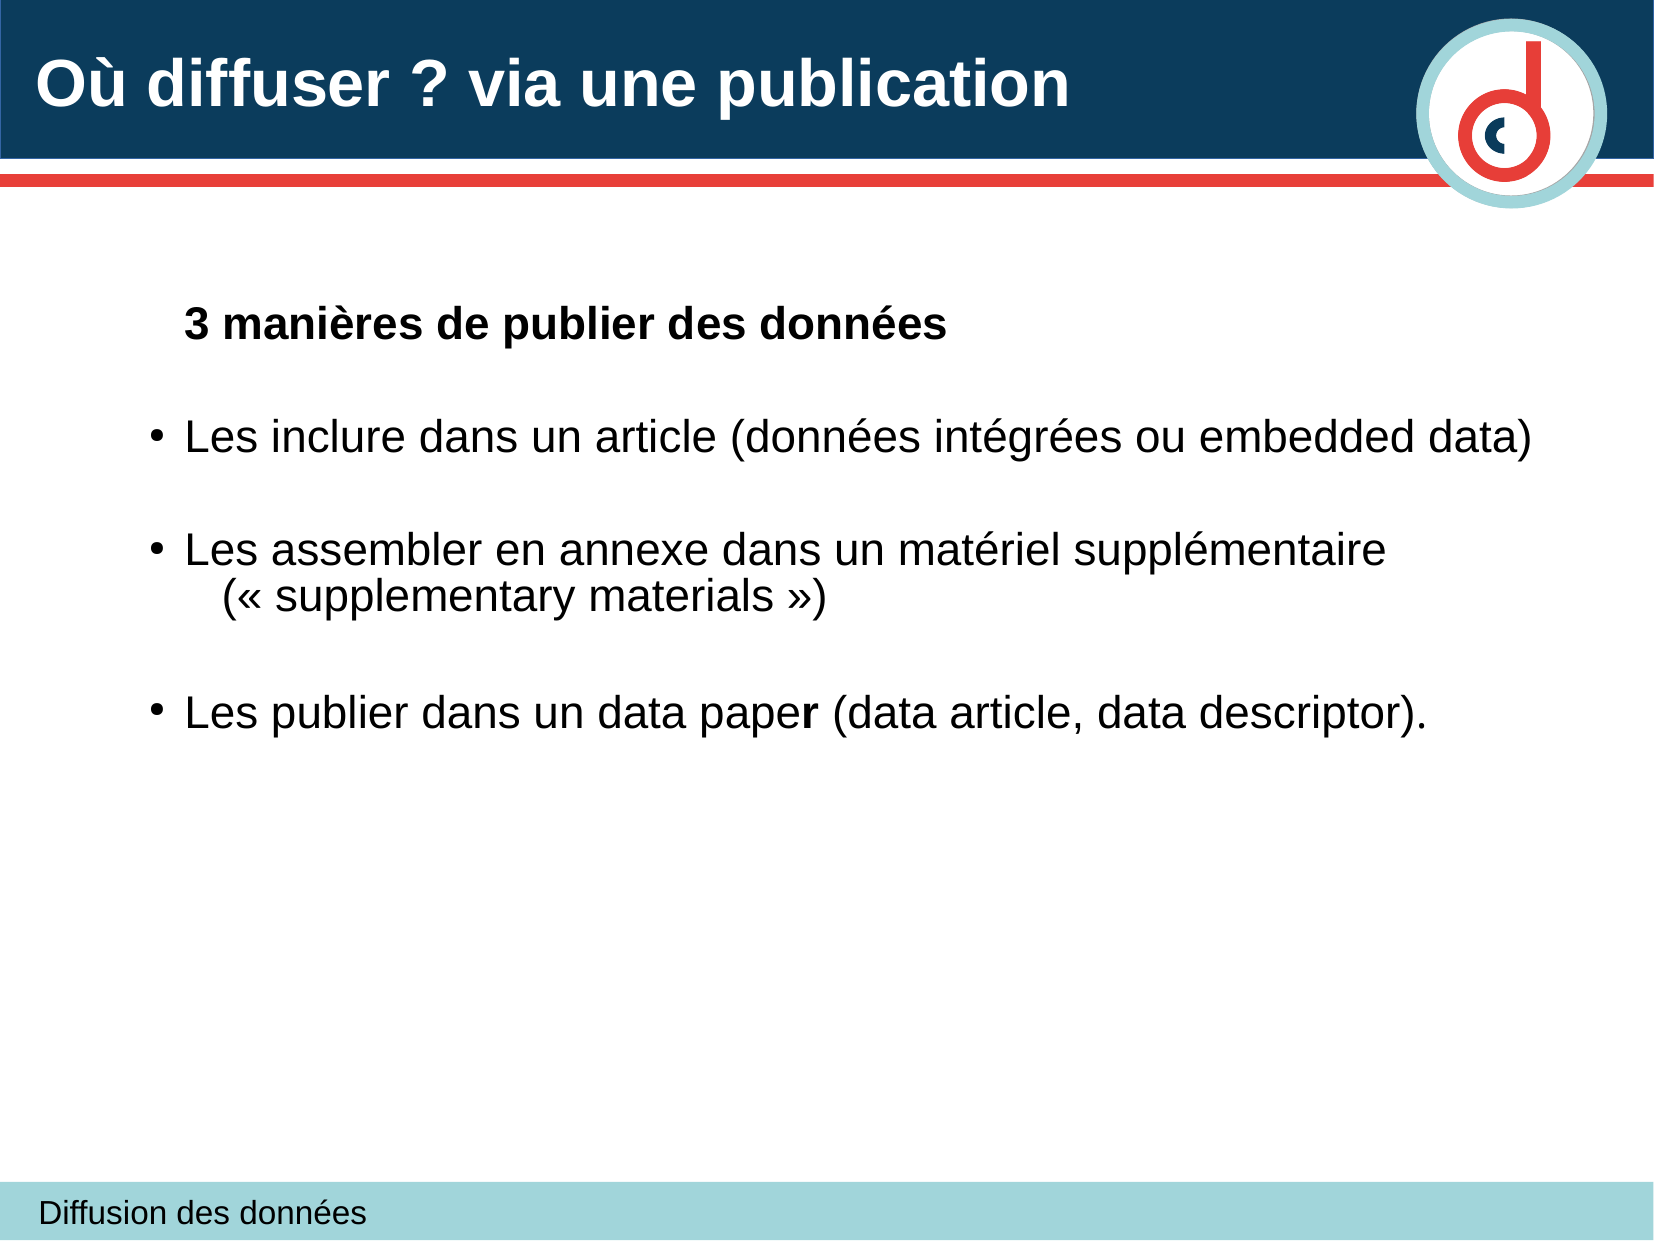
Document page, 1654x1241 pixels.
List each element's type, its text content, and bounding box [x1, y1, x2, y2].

text_box Diffusion des données [23, 1187, 621, 1241]
text_box 3 manières de publier des données Les inclure dans un article (données intégrées ou embedded data) Les assembler en annexe dans un matériel supplémentaire (« supplementary materials ») Les publier dans un data paper (data article, data descriptor). [59, 295, 1550, 999]
title Où diffuser ? via une publication [35, 11, 1430, 159]
